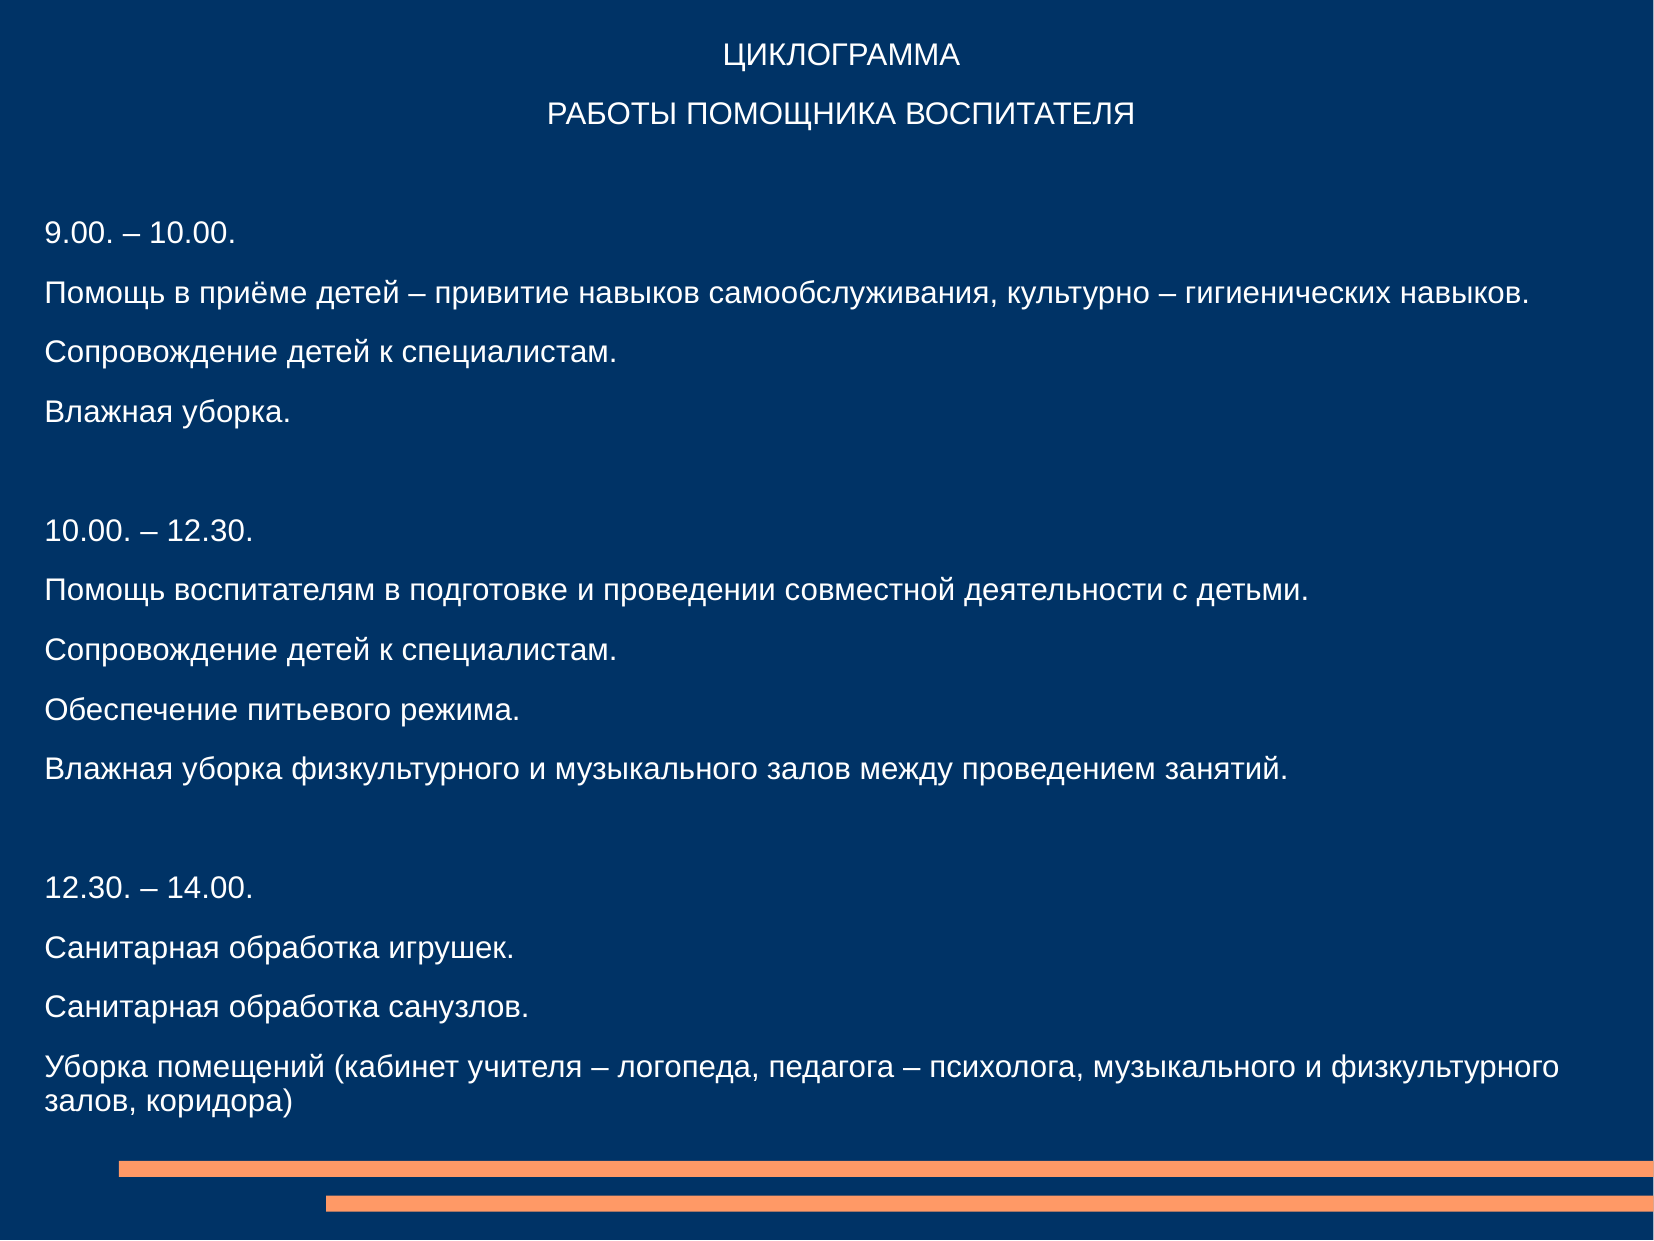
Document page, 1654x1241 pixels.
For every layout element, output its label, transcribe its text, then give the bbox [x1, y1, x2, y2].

text_box ЦИКЛОГРАММА РАБОТЫ ПОМОЩНИКА ВОСПИТАТЕЛЯ 9.00. – 10.00. Помощь в приёме детей – привитие навыков самообслуживания, культурно – гигиенических навыков. Сопровождение детей к специалистам. Влажная уборка. 10.00. – 12.30. Помощь воспитателям в подготовке и проведении совместной деятельности с детьми. Сопровождение детей к специалистам. Обеспечение питьевого режима. Влажная уборка физкультурного и музыкального залов между проведением занятий. 12.30. – 14.00. Санитарная обработка игрушек. Санитарная обработка санузлов. Уборка помещений (кабинет учителя – логопеда, педагога – психолога, музыкального и физкультурного залов, коридора) [29, 29, 1654, 1186]
